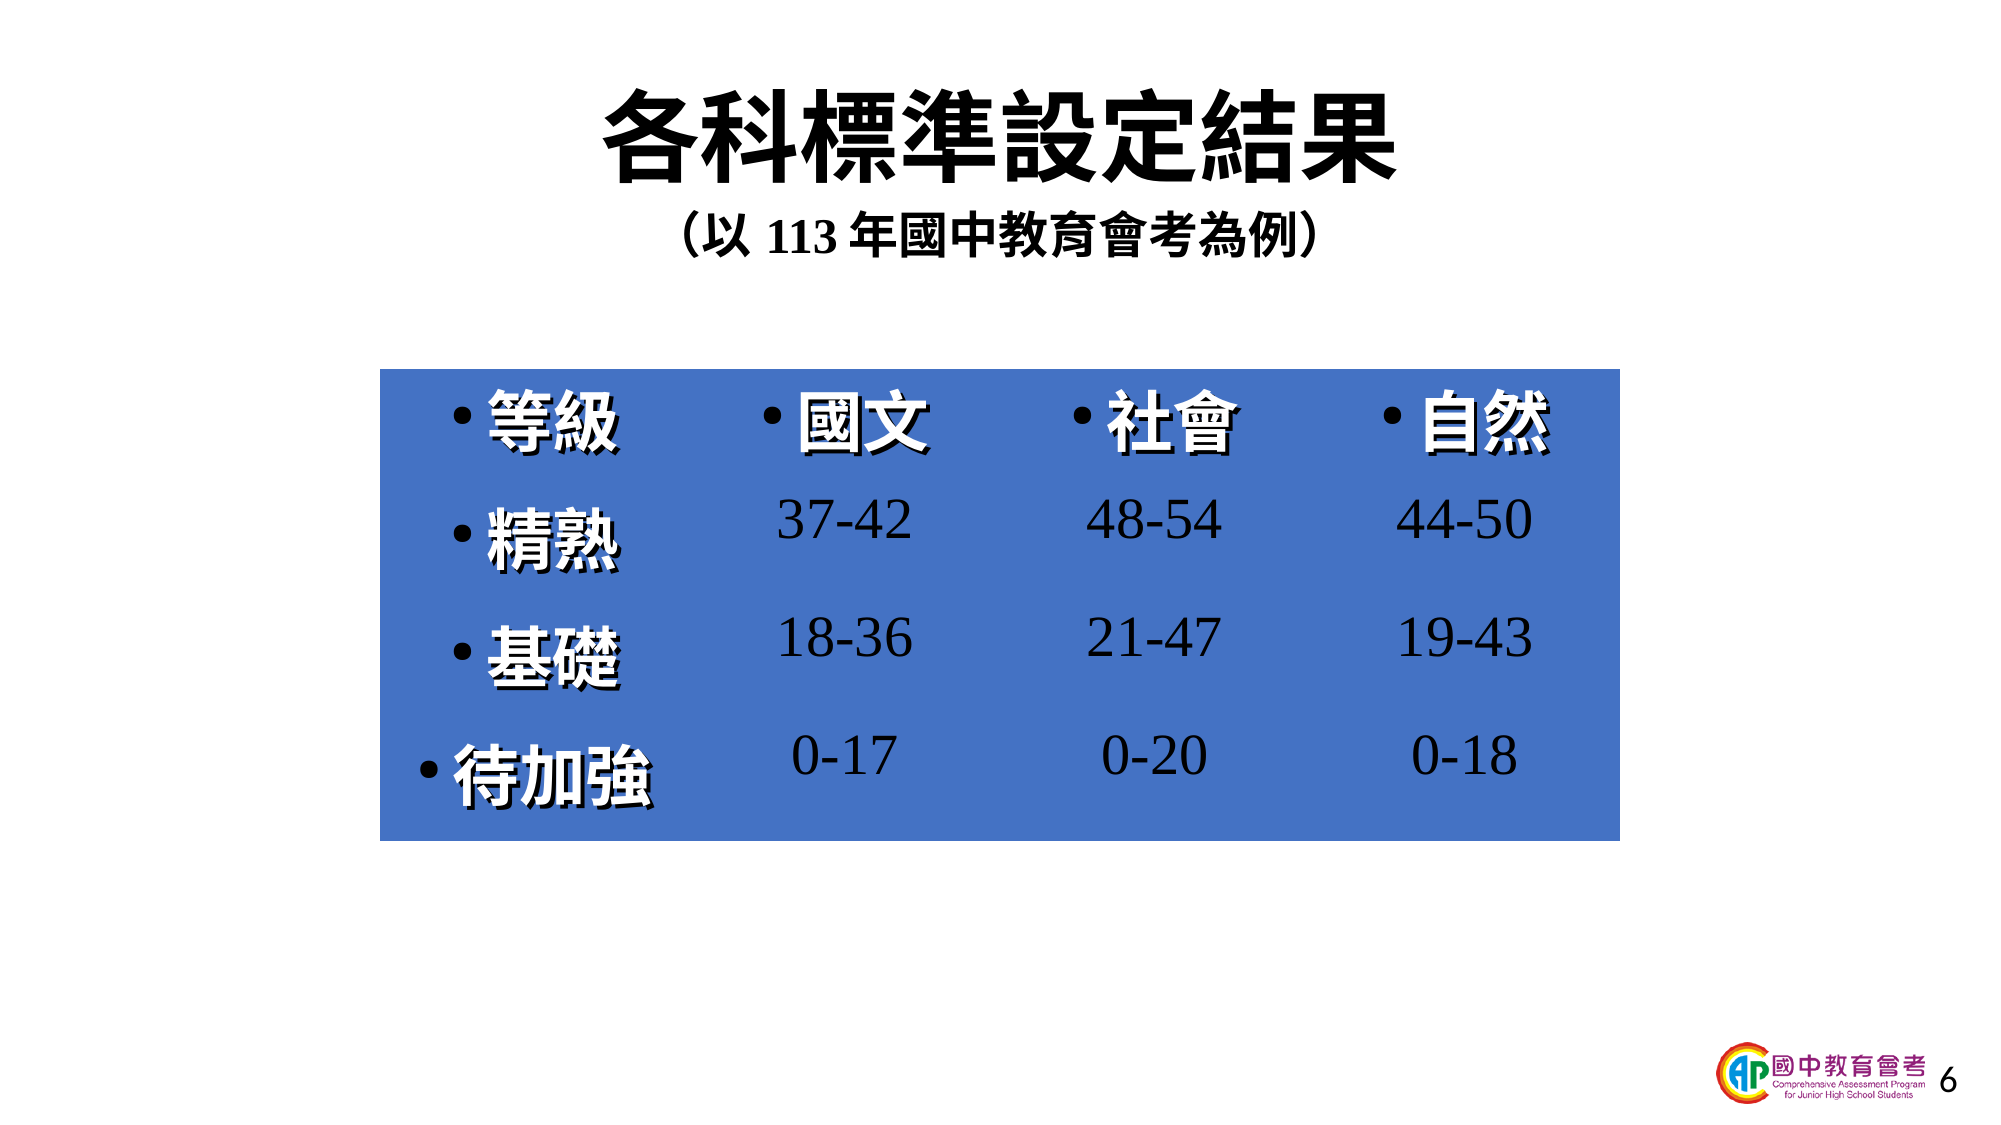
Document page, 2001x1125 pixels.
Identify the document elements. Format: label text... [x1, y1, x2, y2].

table_cell 精熟 [380, 487, 690, 605]
table_header 社會 [1000, 369, 1310, 487]
table_cell 19-43 [1310, 605, 1620, 723]
table_cell 21-47 [1000, 605, 1310, 723]
table_cell 基礎 [380, 605, 690, 723]
table_header 國文 [690, 369, 1000, 487]
table_header 自然 [1310, 369, 1620, 487]
title 各科標準設定結果 （以113年國中教育會考為例） [137, 59, 1863, 278]
table_cell 0-17 [690, 723, 1000, 841]
table_cell 0-18 [1310, 723, 1620, 841]
table_cell 44-50 [1310, 487, 1620, 605]
table_header 等級 [380, 369, 690, 487]
table_cell 待加強 [380, 723, 690, 841]
table_cell 37-42 [690, 487, 1000, 605]
table_cell 18-36 [690, 605, 1000, 723]
text_box [1923, 1047, 2000, 1108]
table_cell 48-54 [1000, 487, 1310, 605]
table_cell 0-20 [1000, 723, 1310, 841]
